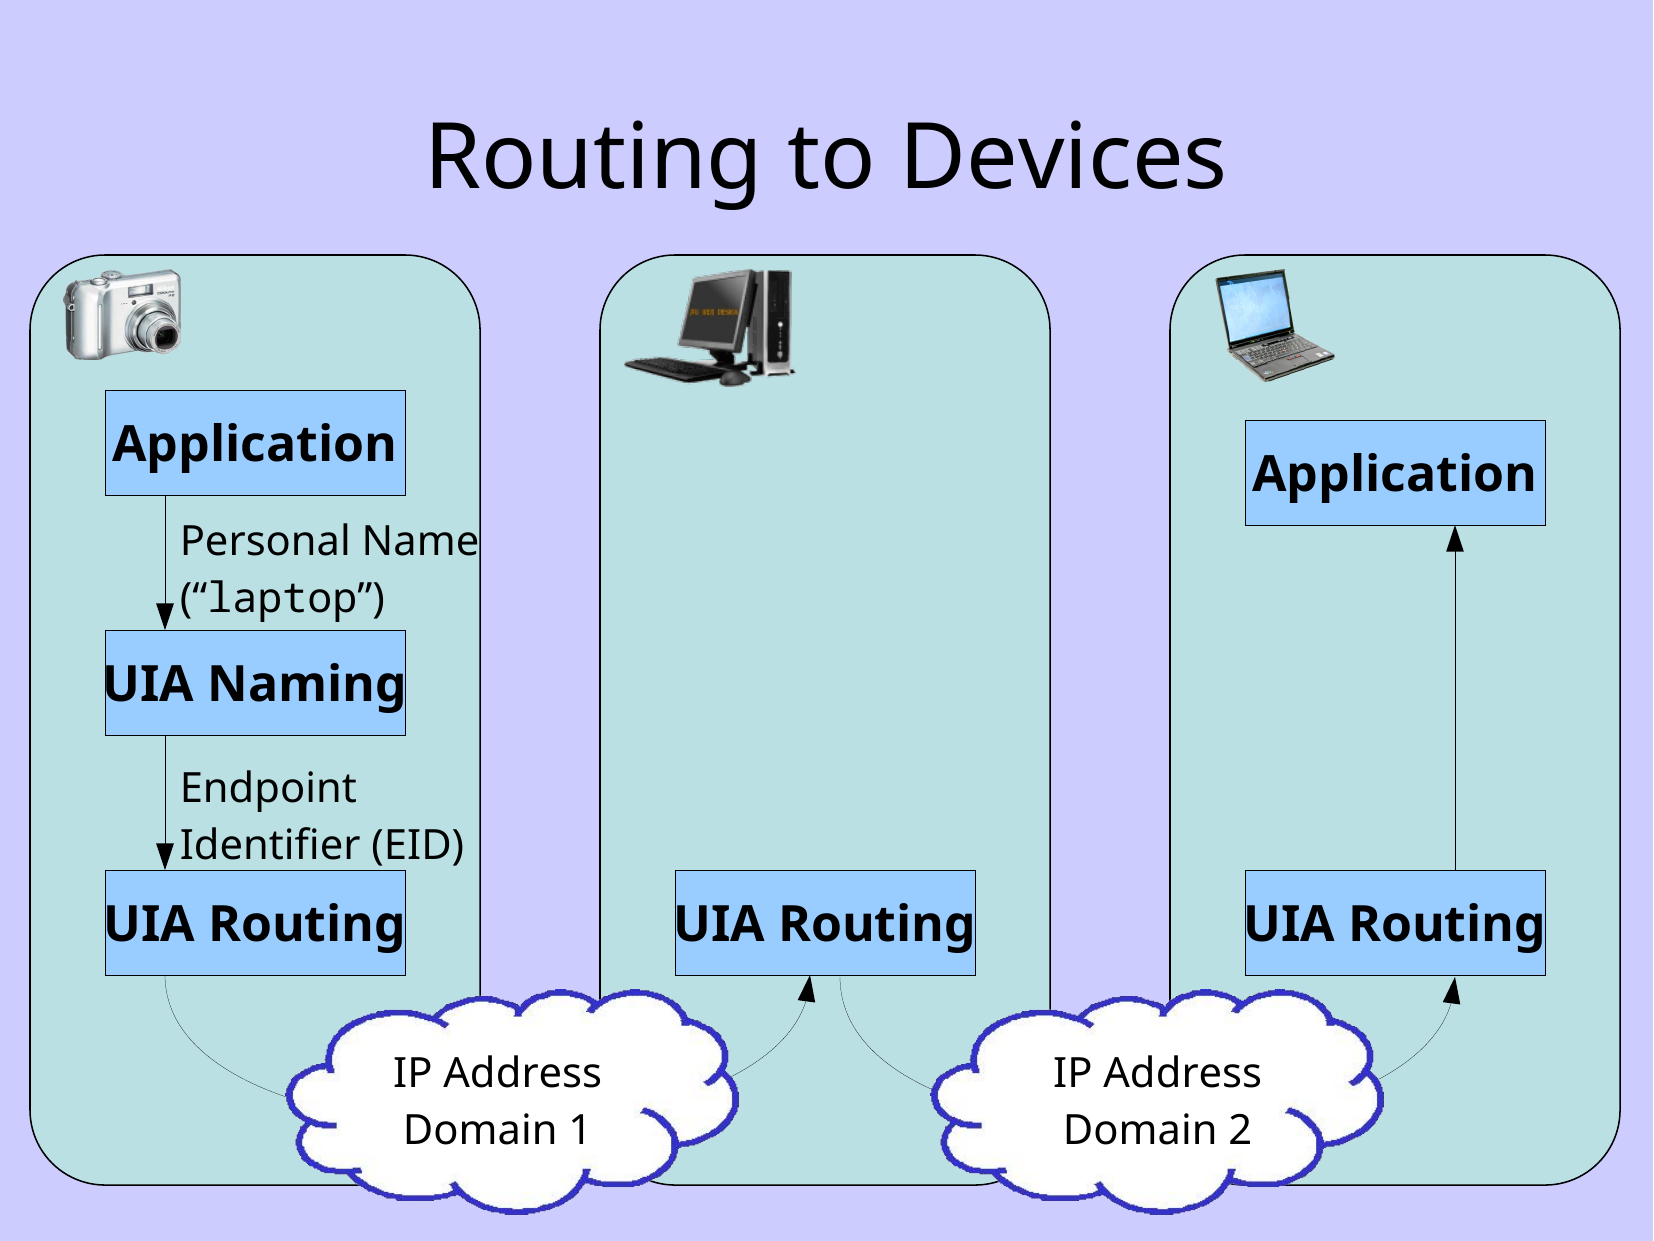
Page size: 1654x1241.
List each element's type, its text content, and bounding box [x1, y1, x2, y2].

text_box UIA Routing [675, 870, 976, 976]
text_box IP Address Domain 1 [350, 1035, 646, 1147]
picture [63, 269, 181, 361]
text_box [166, 616, 481, 750]
text_box UIA Naming [105, 630, 406, 736]
text_box Endpoint Identifier (EID) [166, 750, 481, 862]
picture [930, 989, 1384, 1216]
text_box [166, 862, 481, 1096]
text_box UIA Routing [1245, 870, 1546, 976]
text_box [600, 257, 1051, 1087]
text_box Application [105, 390, 406, 496]
text_box Personal Name (“laptop”) [166, 503, 511, 616]
title Routing to Devices [82, 49, 1571, 257]
text_box IP Address Domain 2 [1010, 1035, 1306, 1147]
text_box [1170, 257, 1621, 1186]
picture [624, 269, 796, 387]
text_box UIA Routing [105, 870, 406, 976]
text_box [30, 257, 481, 1186]
text_box [739, 976, 930, 1186]
picture [285, 989, 739, 1216]
picture [1215, 269, 1335, 382]
text_box Application [1245, 420, 1546, 526]
